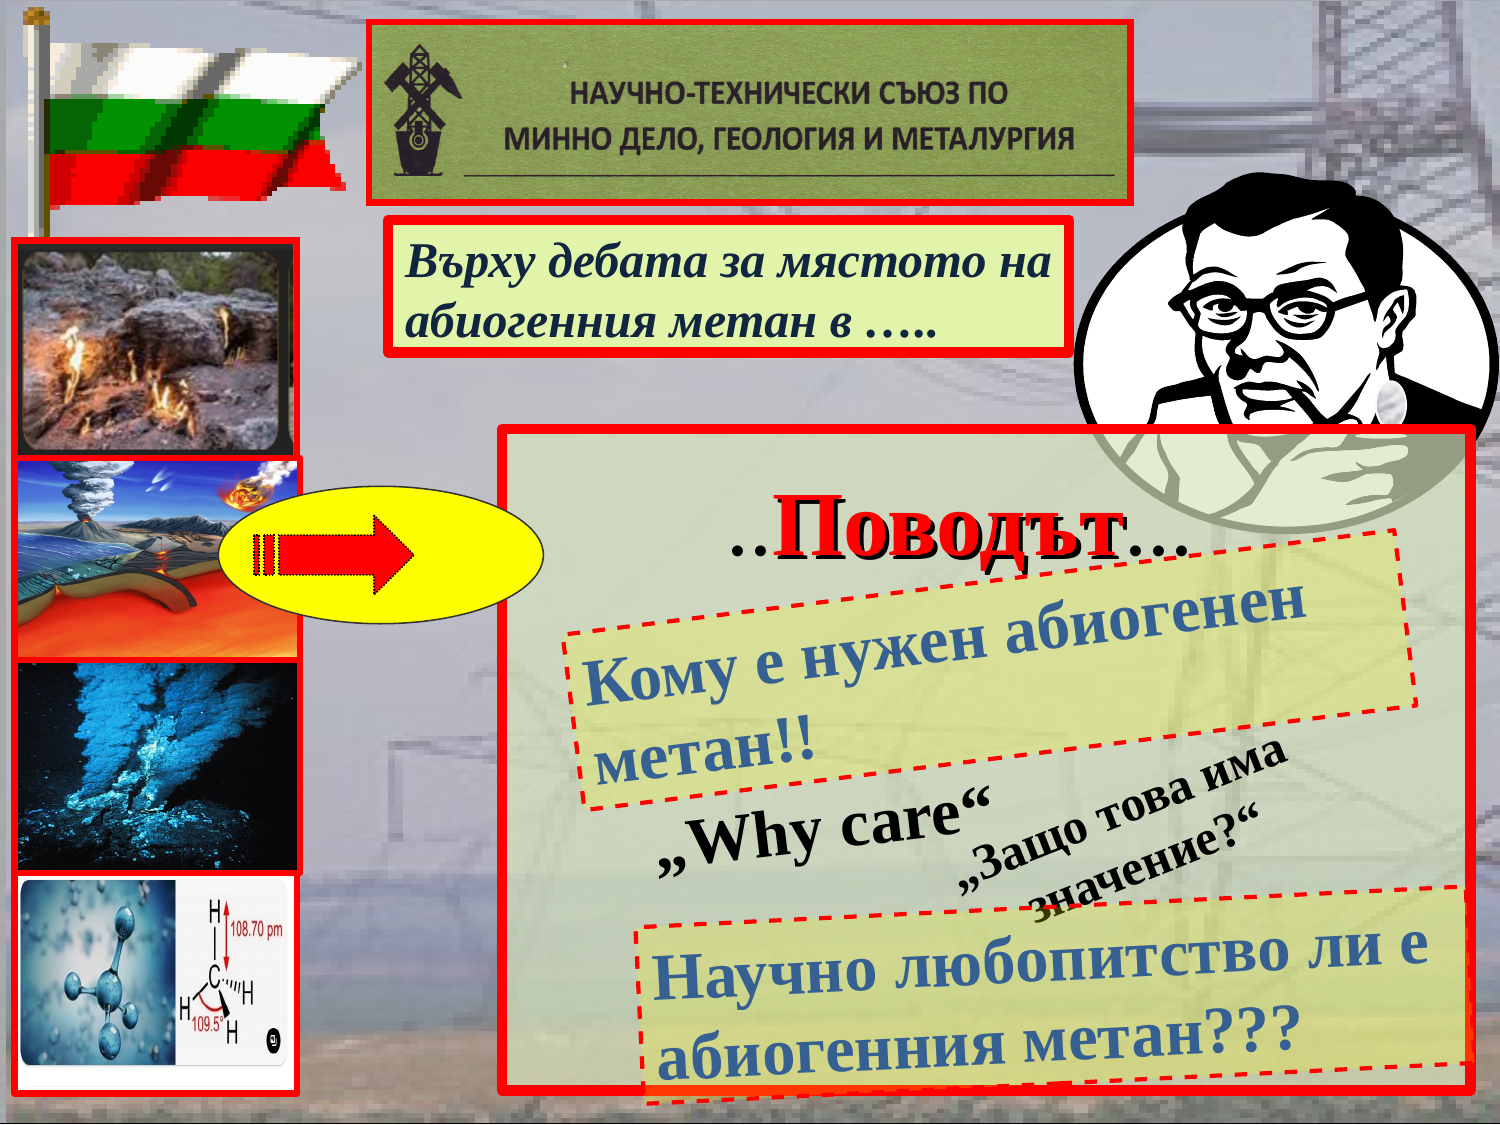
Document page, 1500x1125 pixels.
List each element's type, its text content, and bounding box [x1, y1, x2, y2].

text_box Научно любопитство ли е абиогенния метан??? [635, 886, 1475, 1104]
text_box [985, 1064, 1471, 1090]
text_box Върху дебата за мястото на абиогенния метан в ….. [388, 219, 1069, 353]
picture [0, 0, 1500, 1123]
text_box „Why care“ [633, 757, 1026, 893]
text_box „Защо това има значение?“ [923, 720, 1345, 911]
text_box ..Поводът... [711, 456, 1223, 583]
text_box Кому е нужен абиогенен метан!! [562, 530, 1417, 811]
text_box [1021, 735, 1188, 801]
text_box [218, 381, 1471, 1090]
